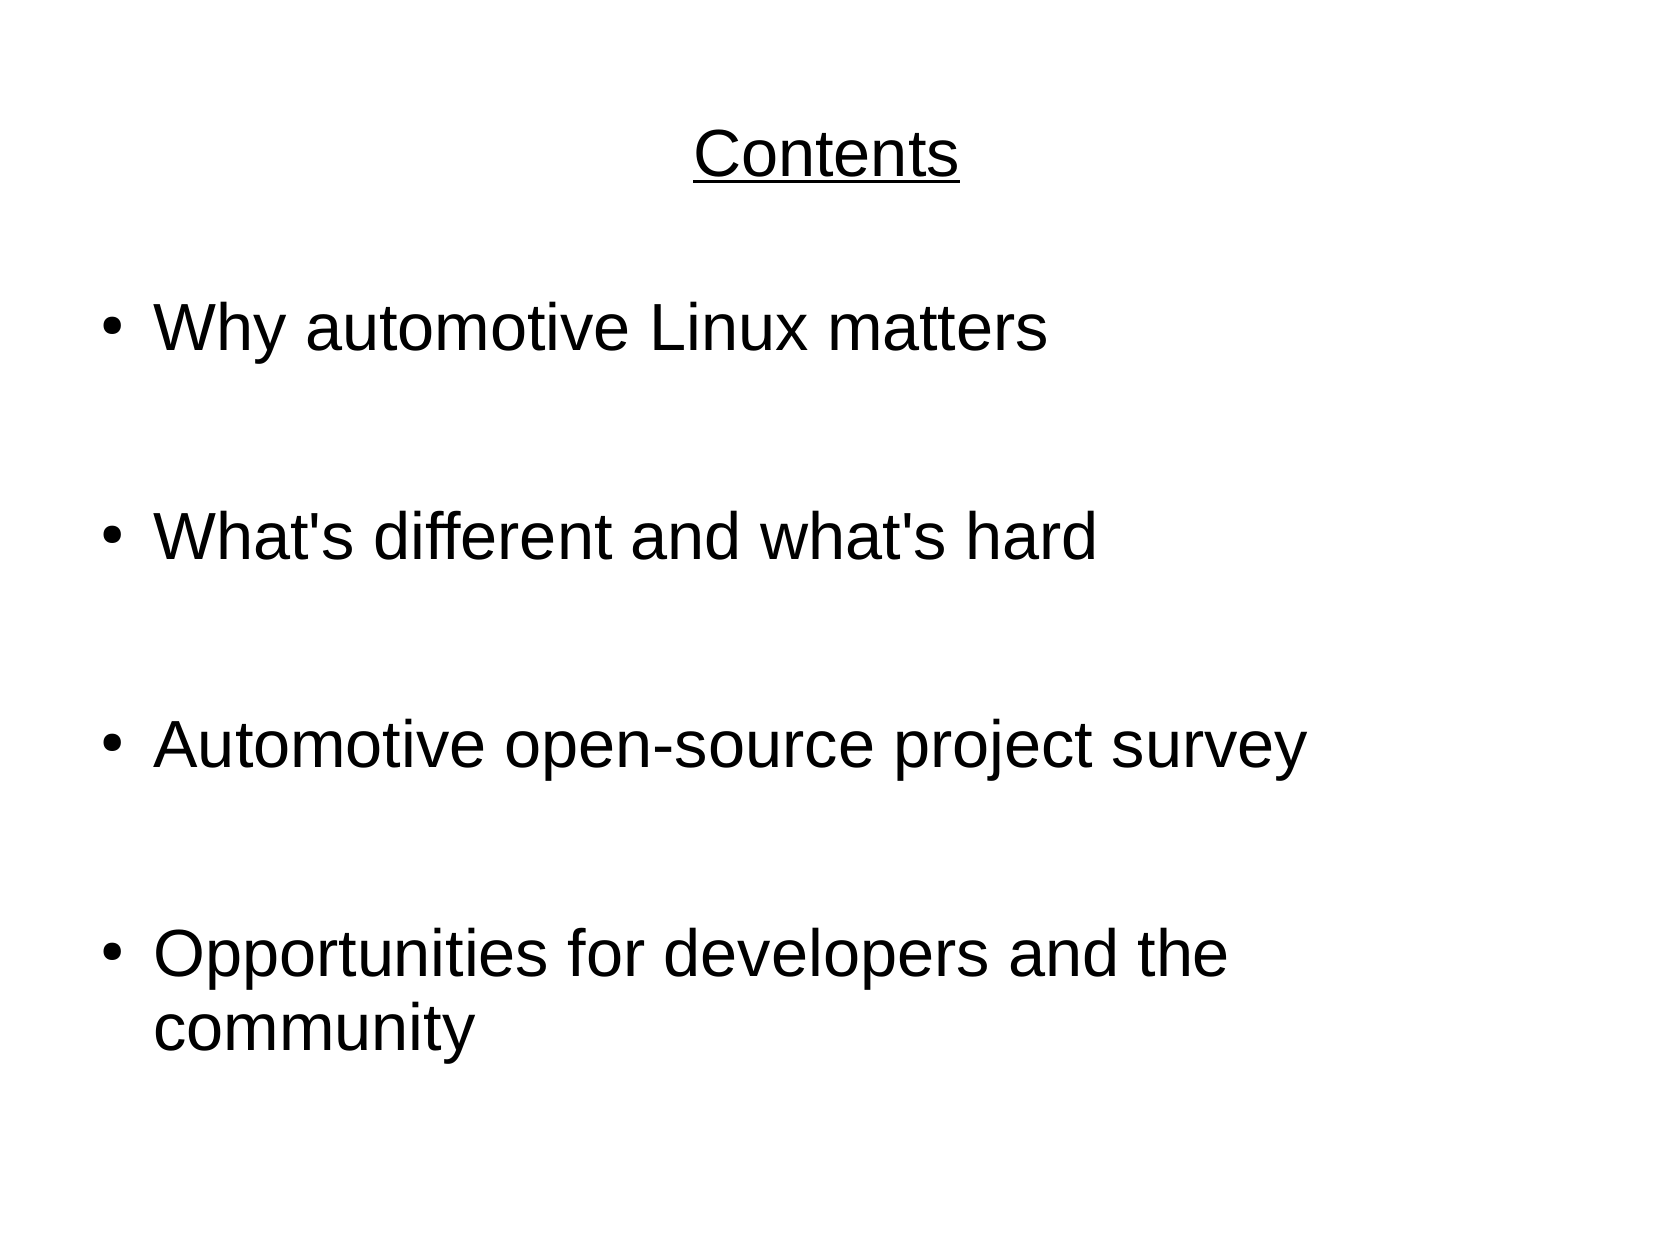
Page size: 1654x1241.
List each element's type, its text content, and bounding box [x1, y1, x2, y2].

list Why automotive Linux matters What's different and what's hard Automotive open-source project survey Opportunities for developers and the community [82, 290, 1571, 1109]
title Contents [82, 49, 1571, 257]
